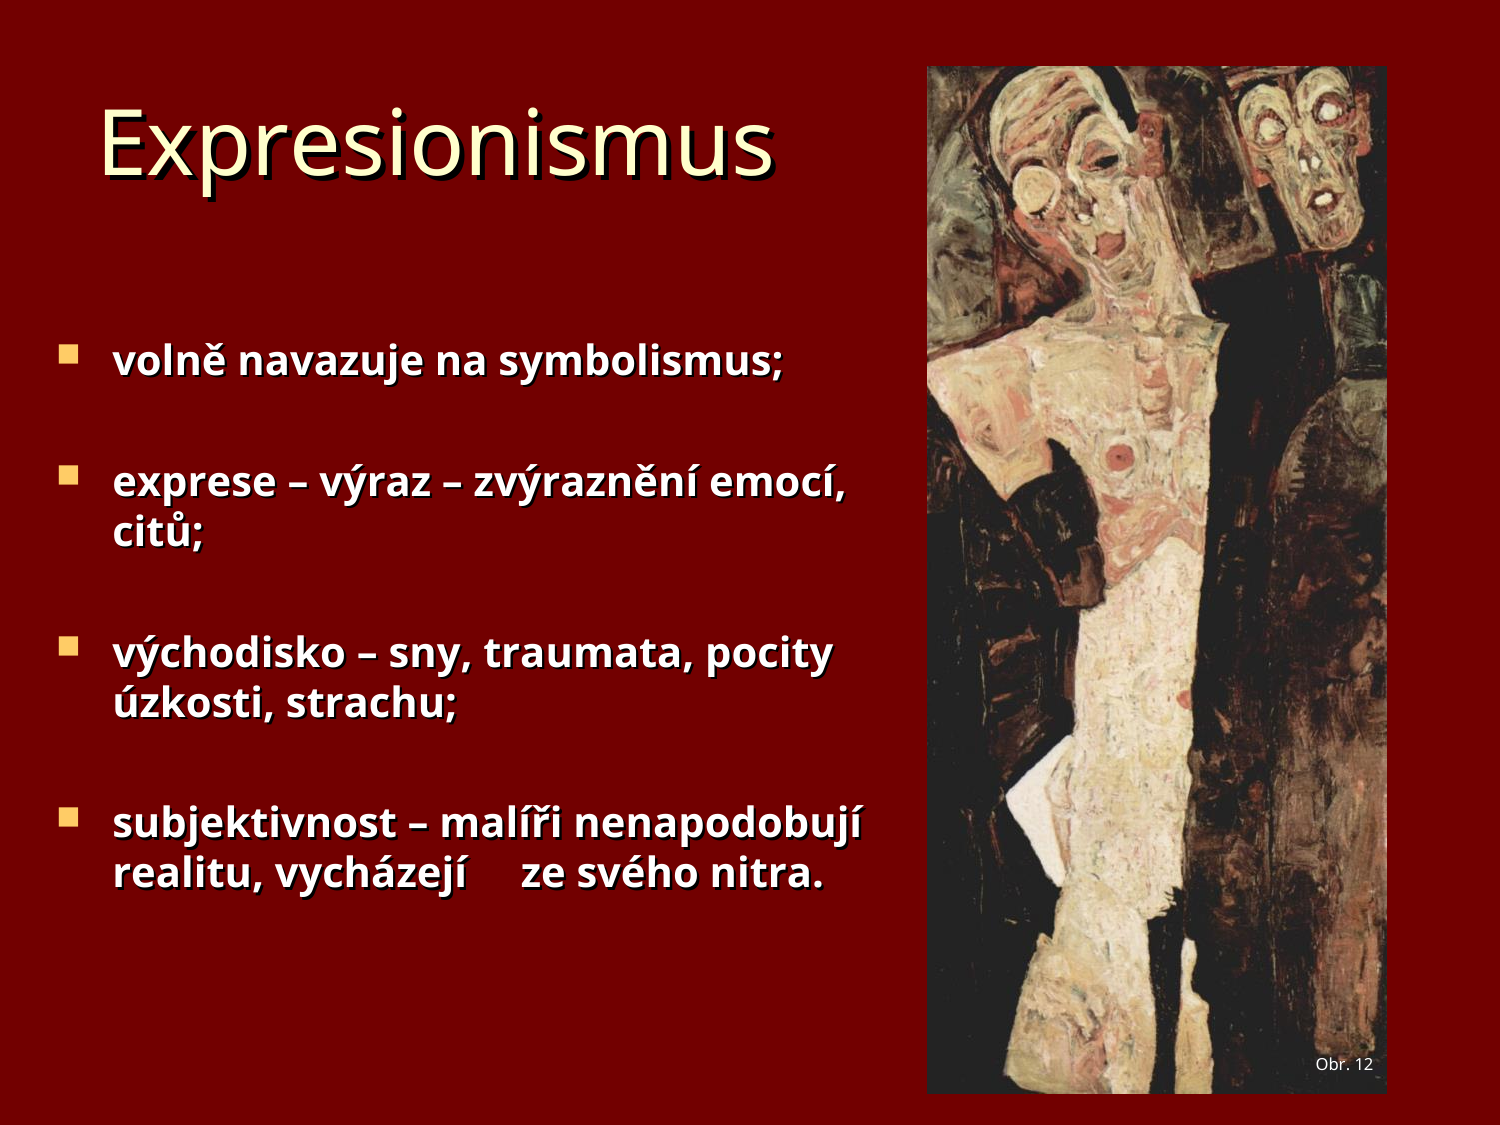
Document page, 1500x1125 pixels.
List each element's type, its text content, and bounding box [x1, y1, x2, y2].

list volně navazuje na symbolismus; exprese – výraz – zvýraznění emocí, citů; východisko – sny, traumata, pocity úzkosti, strachu; subjektivnost – malíři nenapodobují realitu, vycházejí ze svého nitra. [41, 326, 880, 1047]
text_box Obr. 12 [1300, 1046, 1389, 1082]
text_box [927, 66, 1387, 1095]
title Expresionismus [75, 45, 798, 233]
